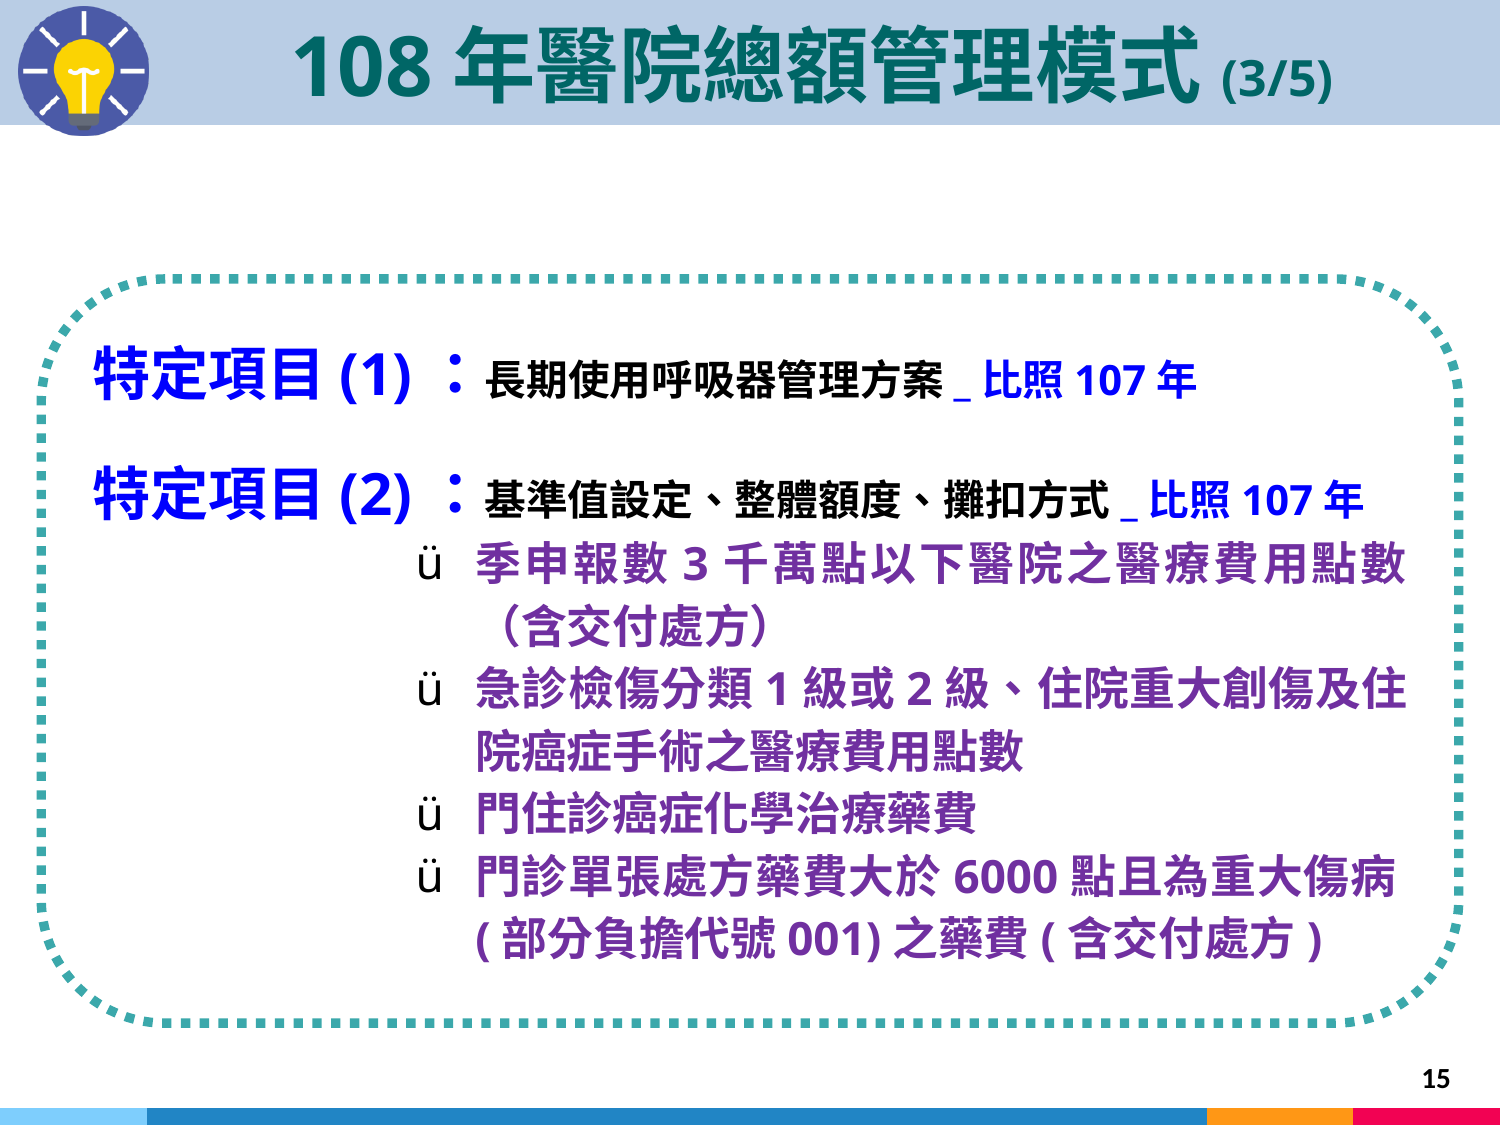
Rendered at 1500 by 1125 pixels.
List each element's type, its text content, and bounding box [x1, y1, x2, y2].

text_box <編號> [1391, 1043, 1482, 1113]
picture [18, 6, 149, 137]
text_box 特定項目(1)：長期使用呼吸器管理方案_比照107年 特定項目(2)：基準值設定、整體額度、攤扣方式_比照107年 季申報數3千萬點以下醫院之醫療費用點數（含交付處方） 急診檢傷分類1級或2級、住院重大創傷及住院癌症手術之醫療費用點數 門住診癌症化學治療藥費 門診單張處方藥費大於6000點且為重大傷病(部分負擔代號001)之藥費(含交付處方) [41, 278, 1459, 1024]
title 108年醫院總額管理模式(3/5) [123, 0, 1500, 129]
